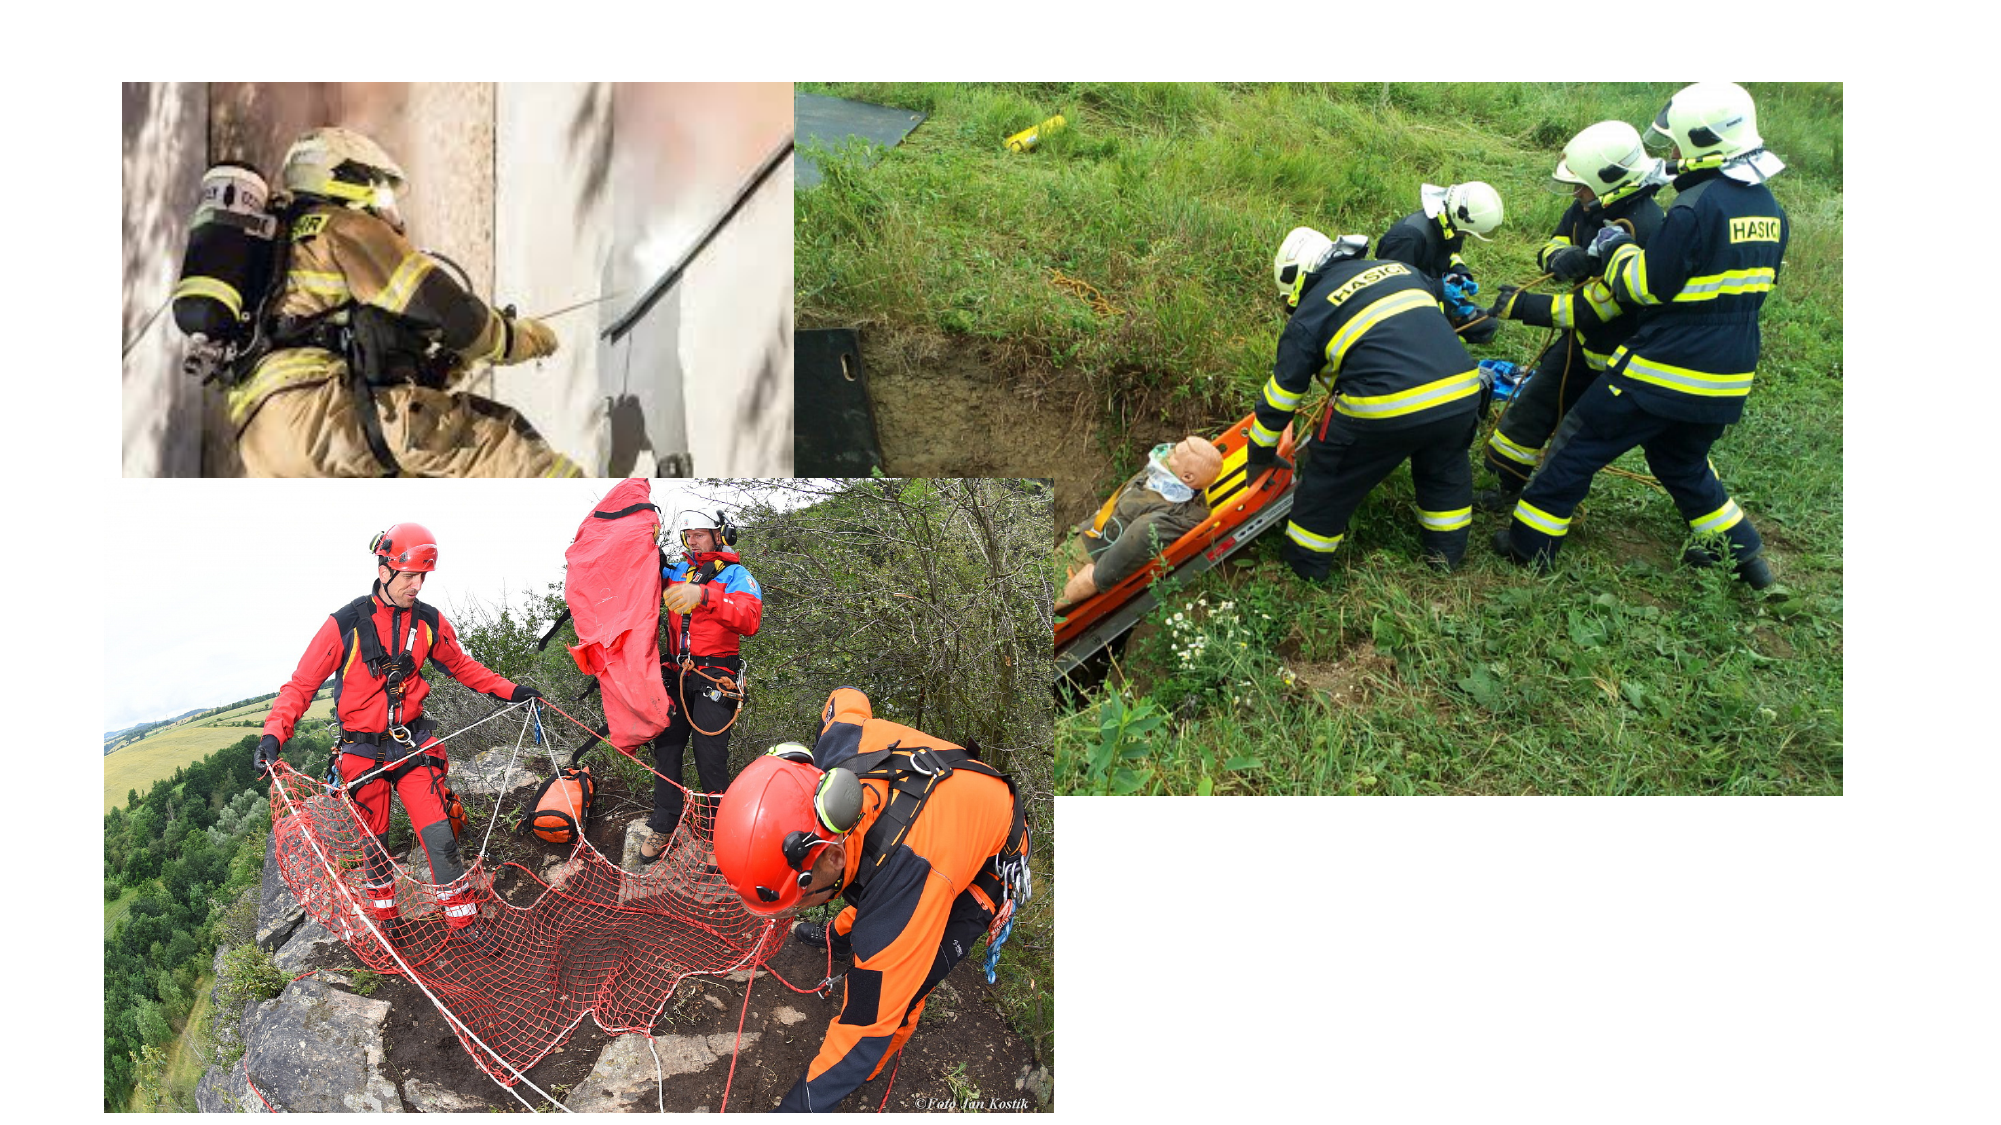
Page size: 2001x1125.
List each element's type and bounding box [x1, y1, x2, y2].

picture [104, 82, 1843, 1113]
